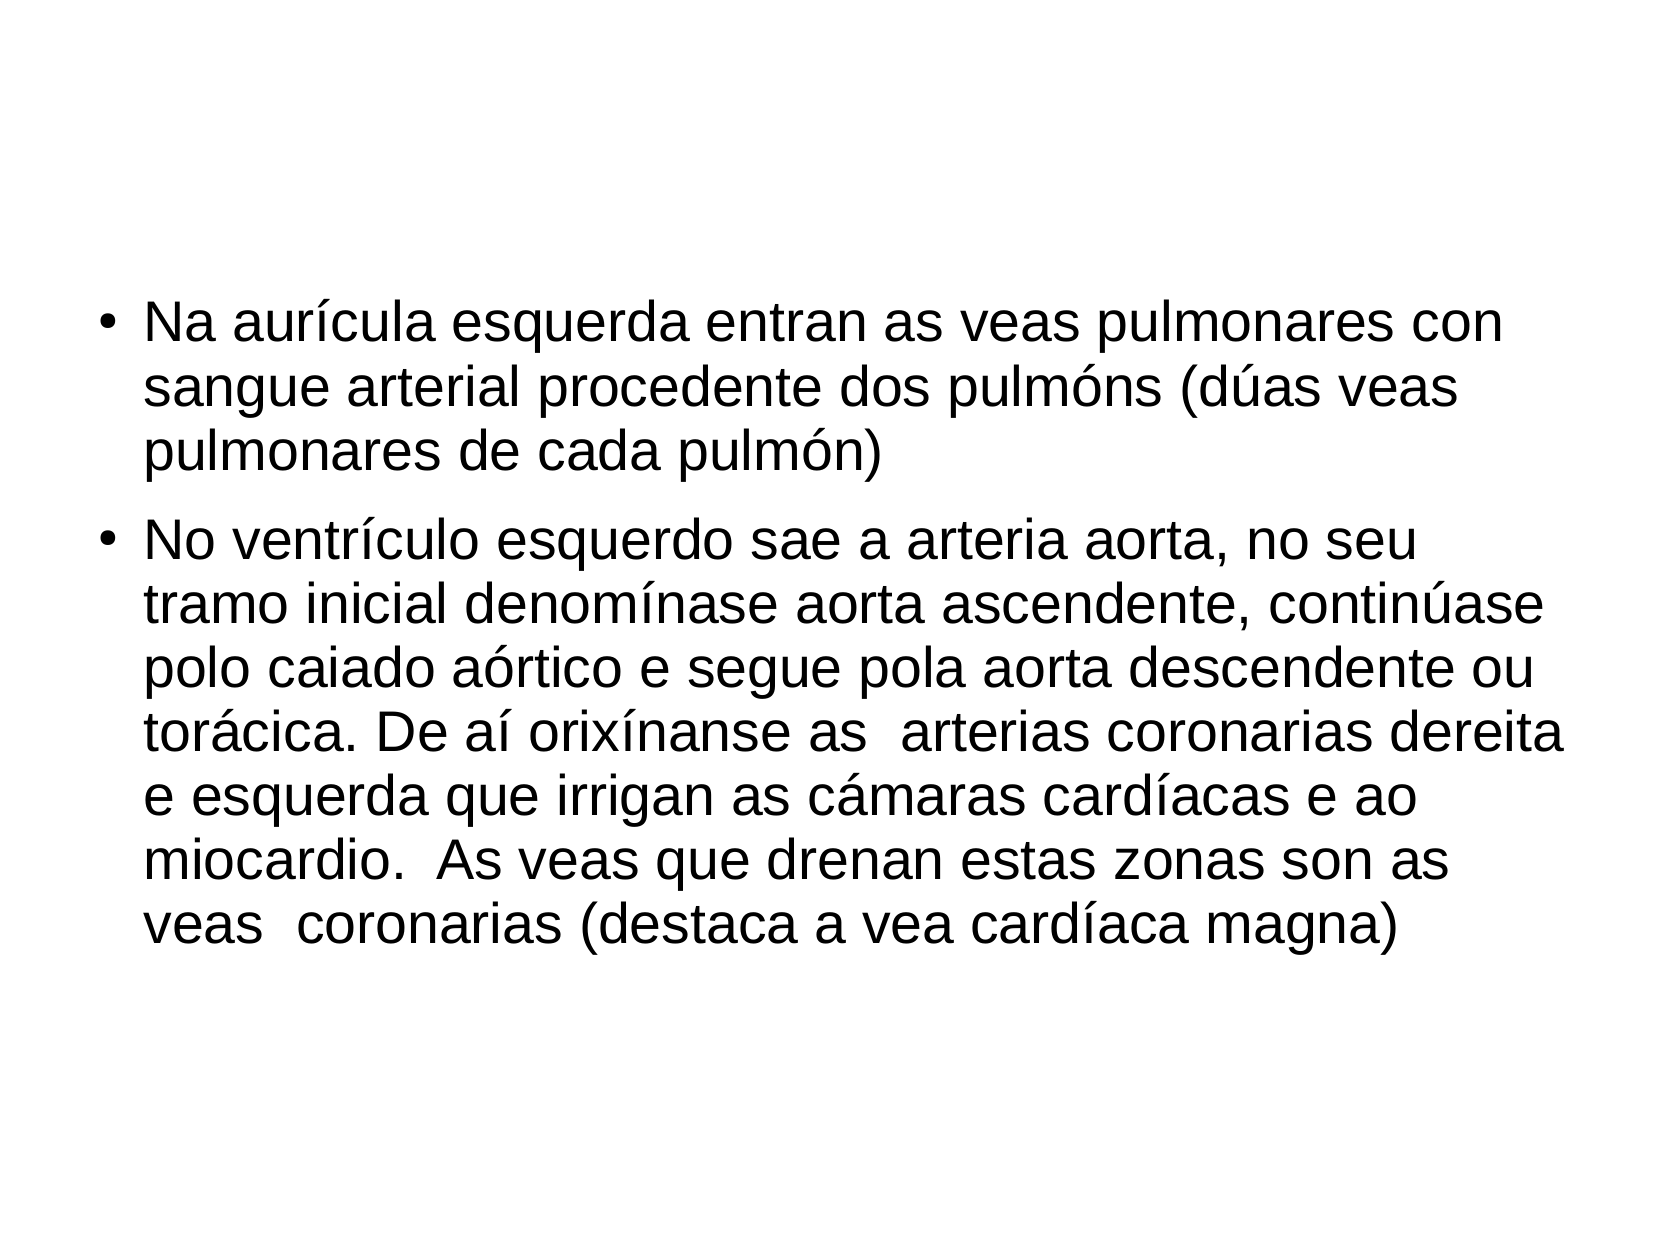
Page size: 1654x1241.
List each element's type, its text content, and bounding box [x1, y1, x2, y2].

list Na aurícula esquerda entran as veas pulmonares con sangue arterial procedente dos pulmóns (dúas veas pulmonares de cada pulmón) No ventrículo esquerdo sae a arteria aorta, no seu tramo inicial denomínase aorta ascendente, continúase polo caiado aórtico e segue pola aorta descendente ou torácica. De aí orixínanse as arterias coronarias dereita e esquerda que irrigan as cámaras cardíacas e ao miocardio. As veas que drenan estas zonas son as veas coronarias (destaca a vea cardíaca magna) [82, 290, 1571, 1010]
